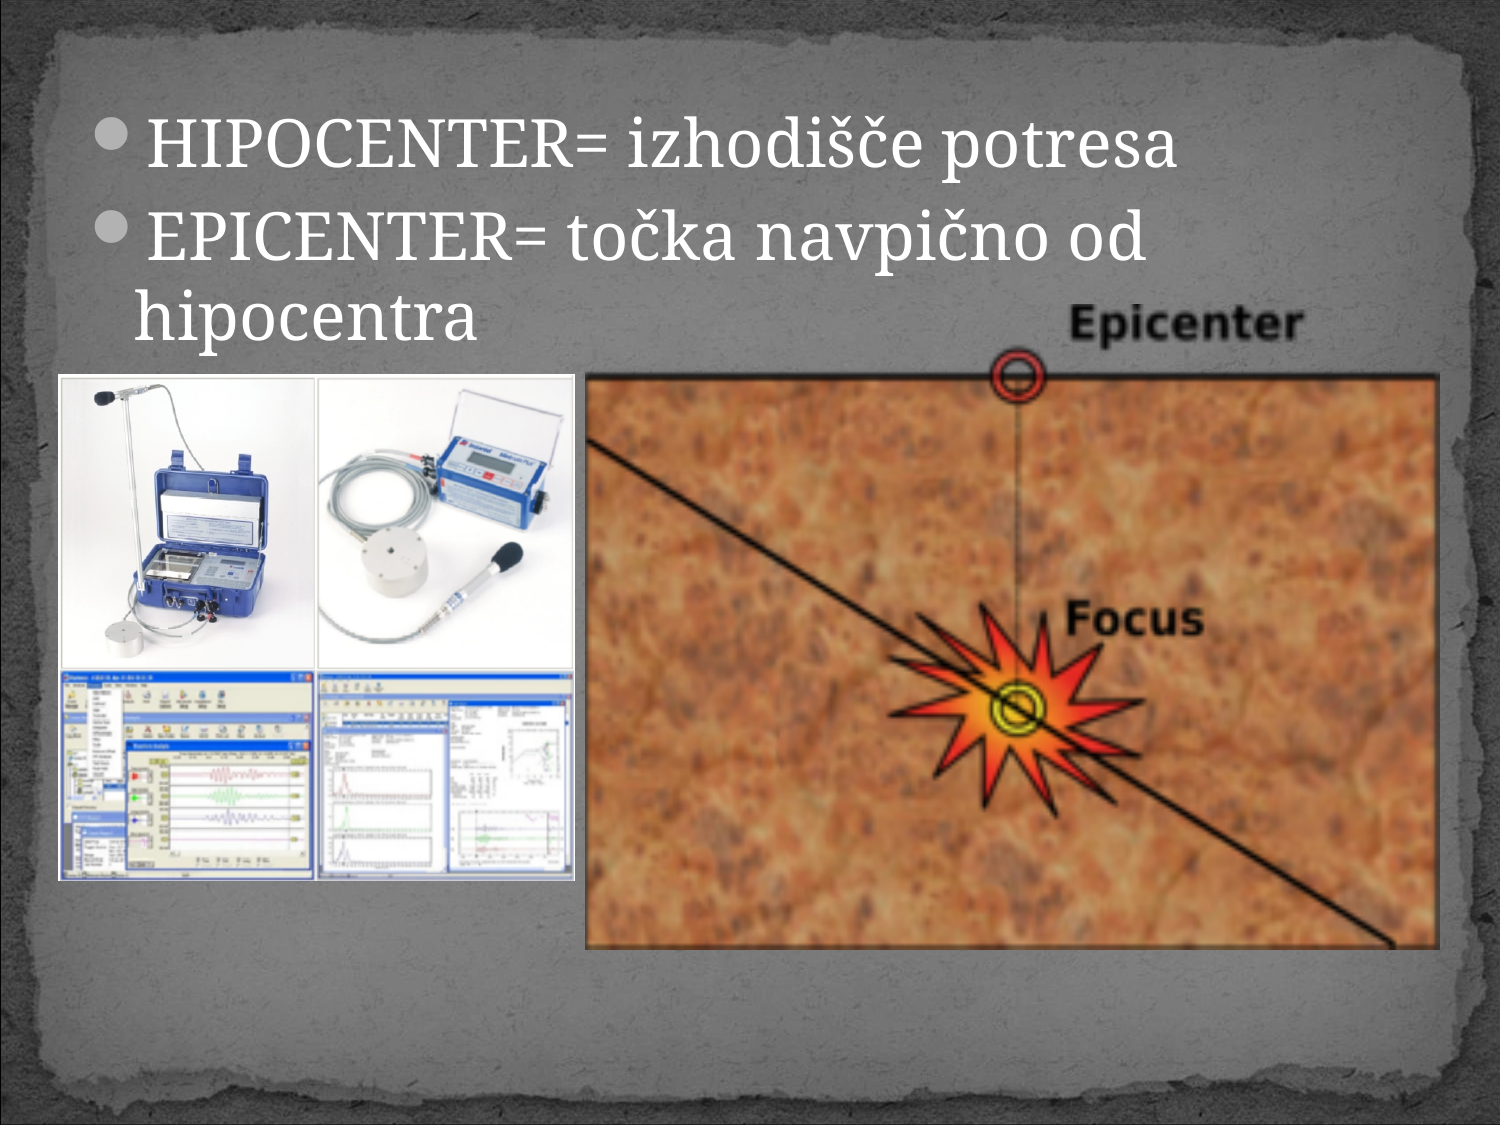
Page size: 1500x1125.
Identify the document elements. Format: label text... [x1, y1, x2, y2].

picture [0, 0, 1500, 1125]
list HIPOCENTER= izhodišče potresa EPICENTER= točka navpično od hipocentra [75, 93, 1425, 1000]
